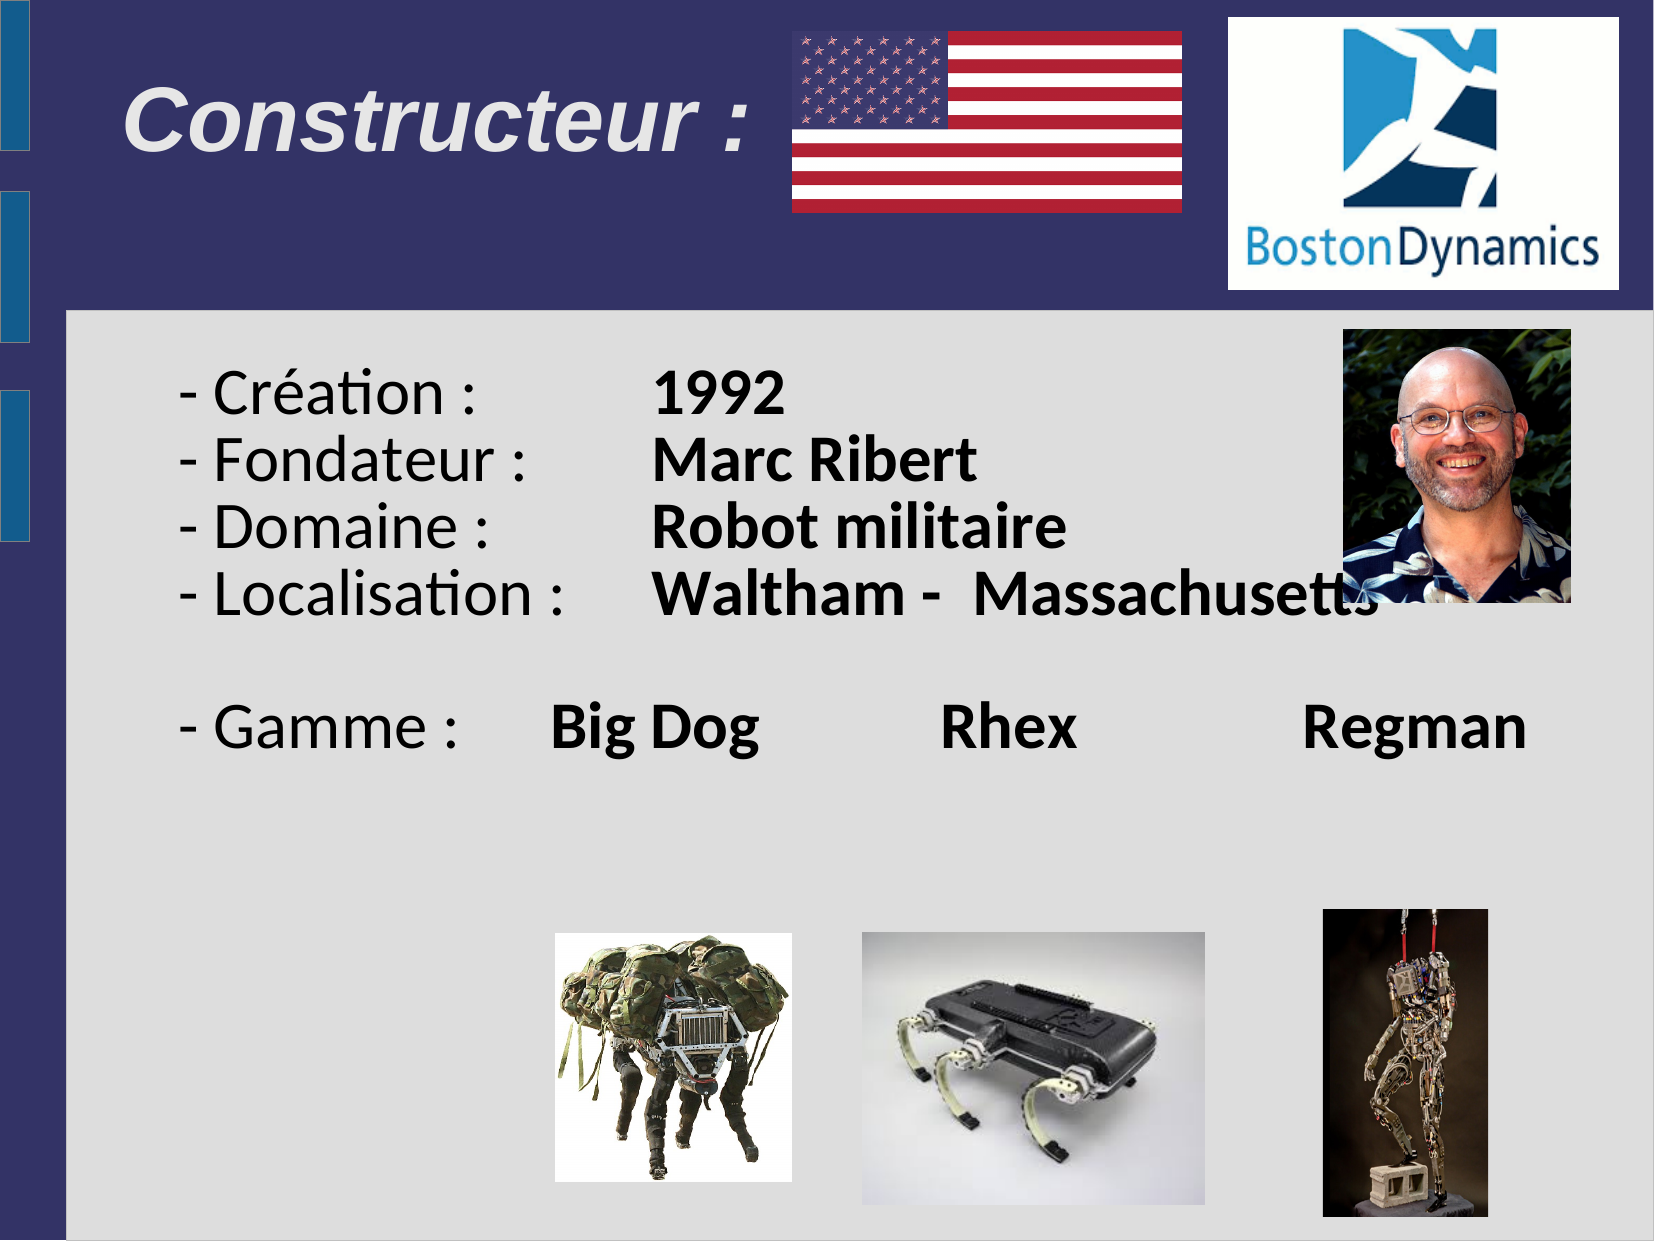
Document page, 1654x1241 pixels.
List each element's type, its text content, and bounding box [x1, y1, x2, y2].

picture [792, 31, 1182, 213]
title Constructeur : [121, 67, 1228, 275]
picture [862, 932, 1205, 1205]
picture [1322, 909, 1489, 1217]
picture [555, 933, 792, 1182]
subtitle - Création : 1992 - Fondateur : Marc Ribert - Domaine : Robot militaire - Localisation : Waltham - Massachusetts - Gamme : Big Dog Rhex Regman [178, 364, 1654, 1147]
picture [1343, 329, 1571, 603]
picture [1228, 17, 1619, 290]
